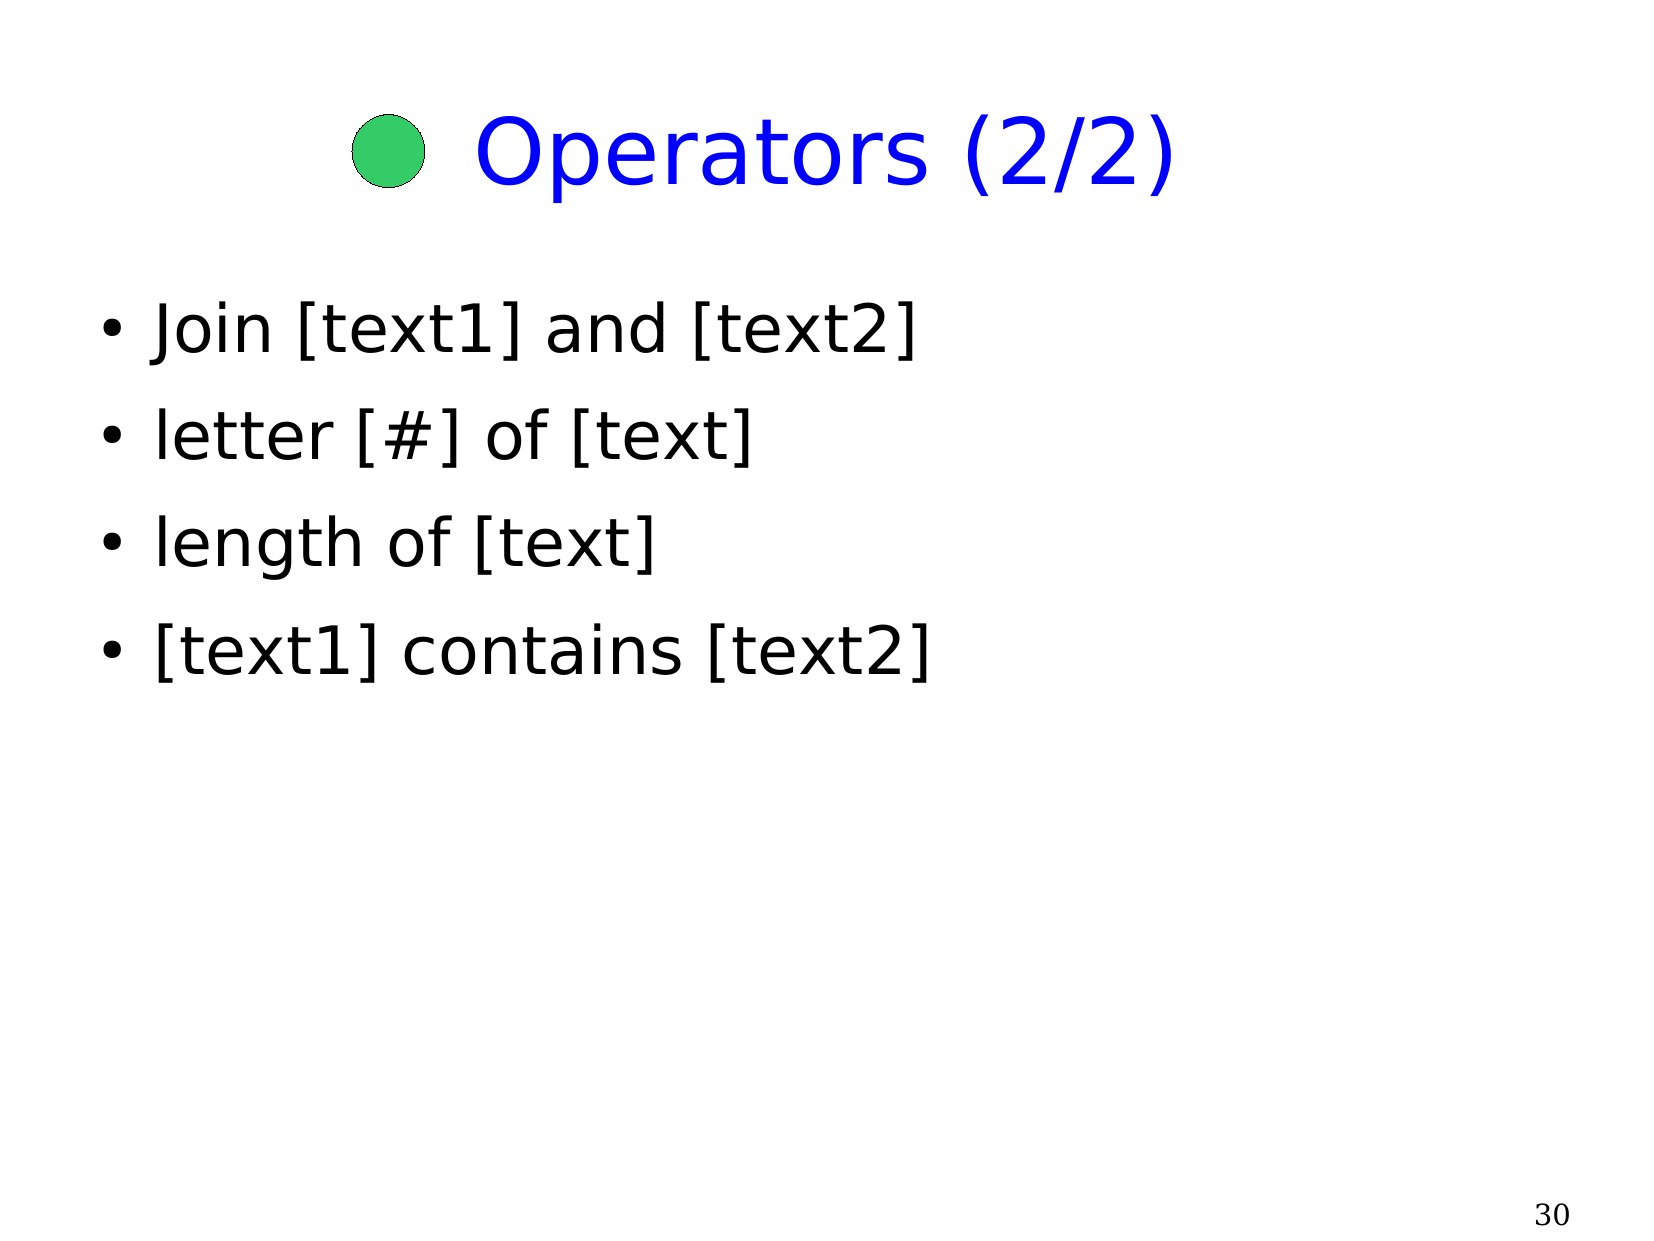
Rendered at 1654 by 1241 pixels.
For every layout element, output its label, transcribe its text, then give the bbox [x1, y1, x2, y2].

text_box [351, 114, 425, 188]
list Join [text1] and [text2] letter [#] of [text] length of [text] [text1] contains [text2] [82, 290, 1571, 1109]
title Operators (2/2) [82, 49, 1571, 257]
